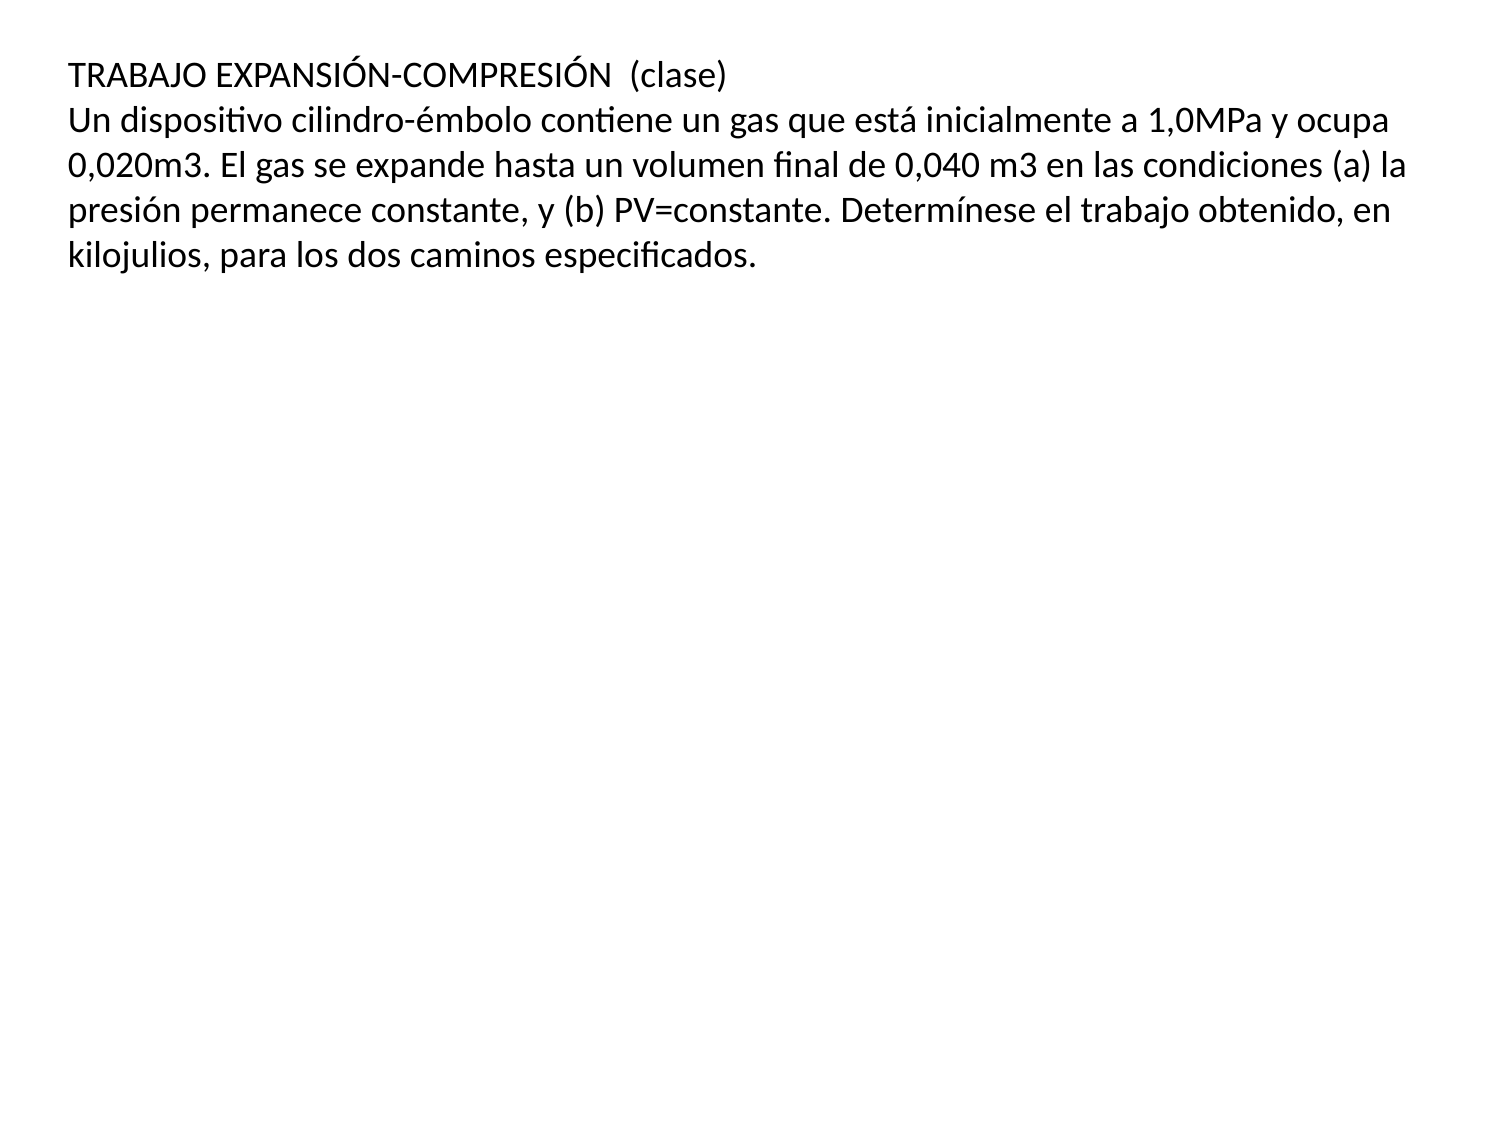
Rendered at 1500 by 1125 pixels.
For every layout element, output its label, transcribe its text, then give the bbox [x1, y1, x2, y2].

text_box TRABAJO EXPANSIÓN-COMPRESIÓN (clase) Un dispositivo cilindro-émbolo contiene un gas que está inicialmente a 1,0MPa y ocupa 0,020m3. El gas se expande hasta un volumen final de 0,040 m3 en las condiciones (a) la presión permanece constante, y (b) PV=constante. Determínese el trabajo obtenido, en kilojulios, para los dos caminos especificados. [53, 42, 1430, 283]
